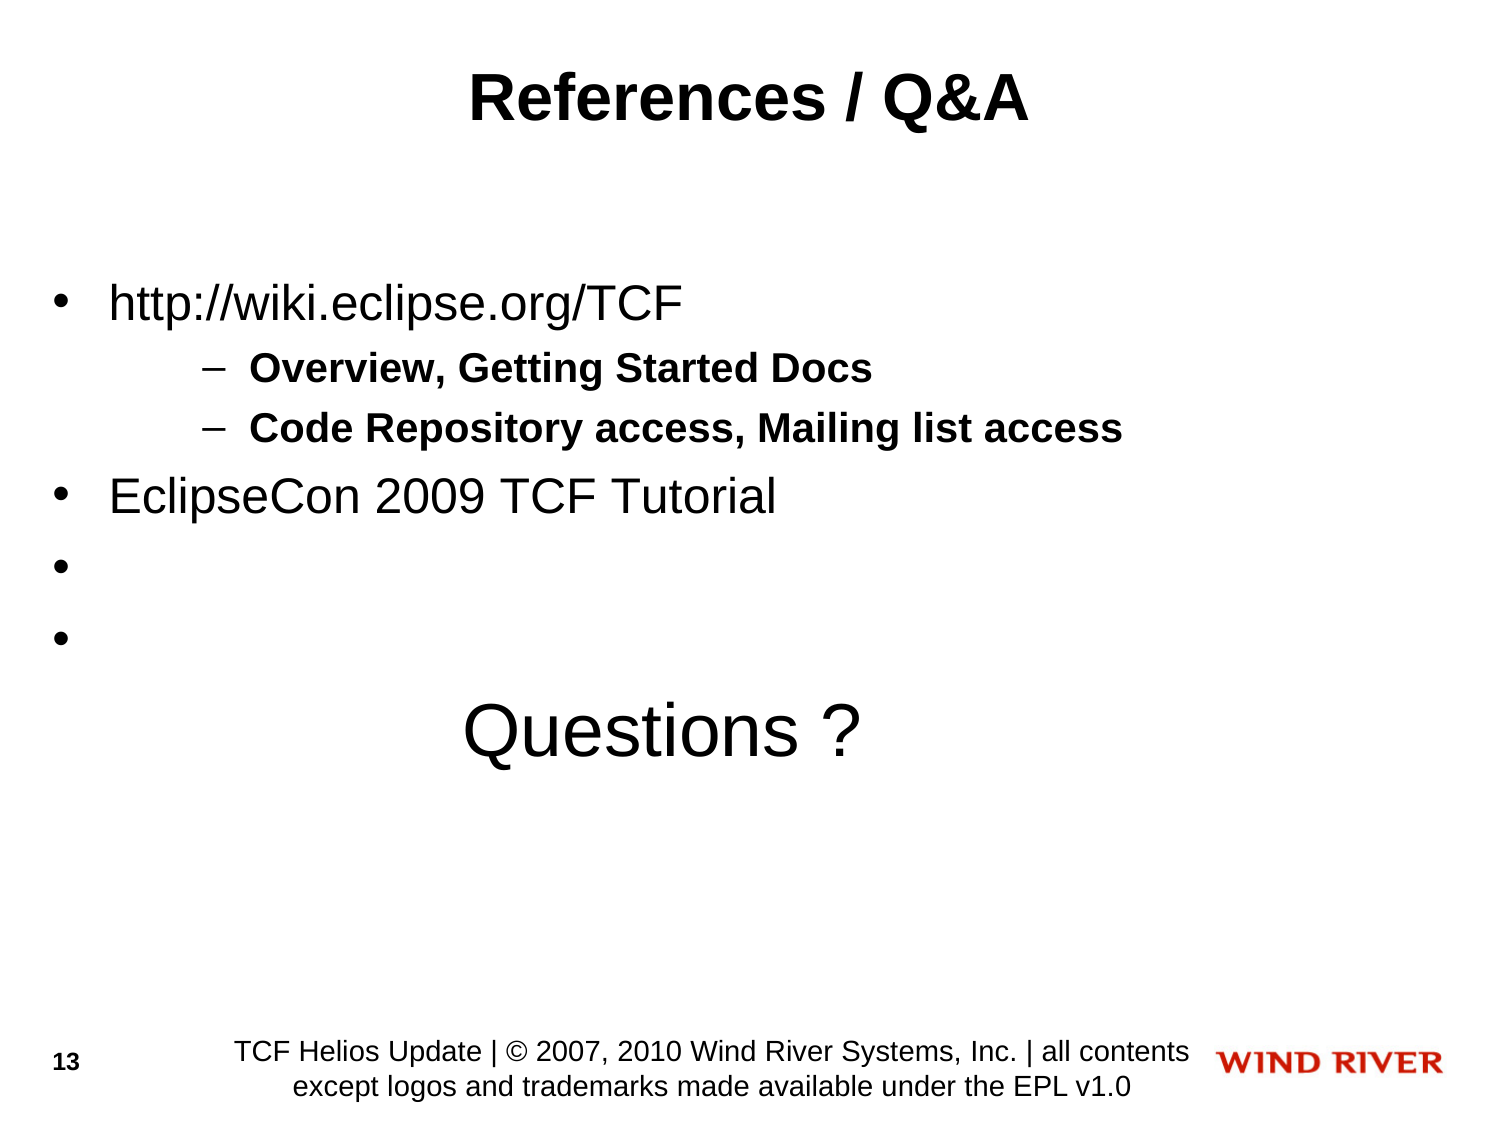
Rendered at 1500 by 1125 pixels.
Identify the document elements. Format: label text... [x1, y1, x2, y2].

text_box [37, 1037, 187, 1113]
list http://wiki.eclipse.org/TCF Overview, Getting Started Docs Code Repository access, Mailing list access EclipseCon 2009 TCF Tutorial Questions ? [37, 262, 1463, 864]
text_box TCF Helios Update | © 2007, 2010 Wind River Systems, Inc. | all contents except logos and trademarks made available under the EPL v1.0 [187, 1025, 1238, 1125]
title References / Q&A [37, 37, 1463, 151]
